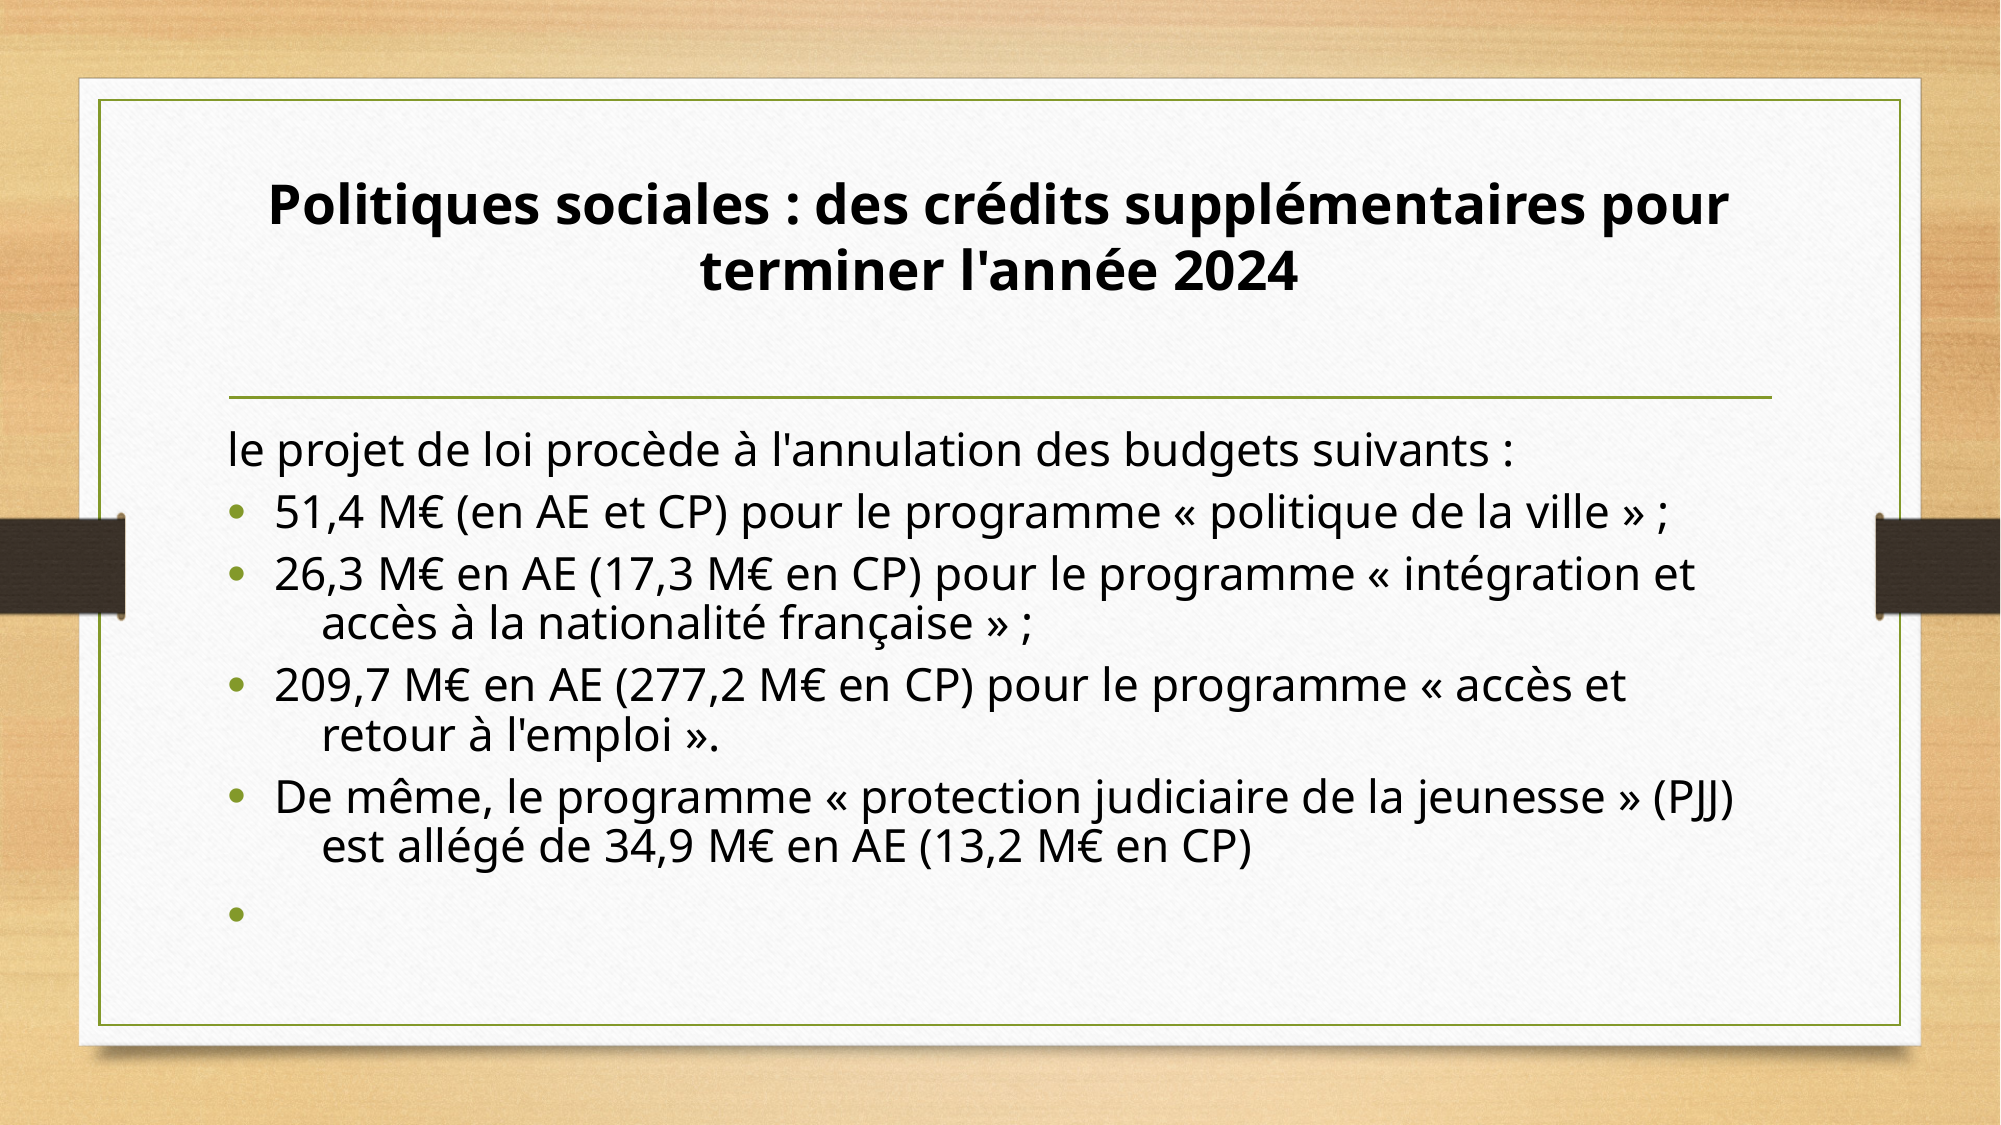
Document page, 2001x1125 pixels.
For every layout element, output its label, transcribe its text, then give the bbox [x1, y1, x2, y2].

list le projet de loi procède à l'annulation des budgets suivants : 51,4 M€ (en AE et CP) pour le programme « politique de la ville » ; 26,3 M€ en AE (17,3 M€ en CP) pour le programme « intégration et accès à la nationalité française » ; 209,7 M€ en AE (277,2 M€ en CP) pour le programme « accès et retour à l'emploi ». De même, le programme « protection judiciaire de la jeunesse » (PJJ) est allégé de 34,9 M€ en AE (13,2 M€ en CP) [212, 419, 1788, 964]
title Politiques sociales : des crédits supplémentaires pour terminer l'année 2024 [212, 161, 1788, 376]
